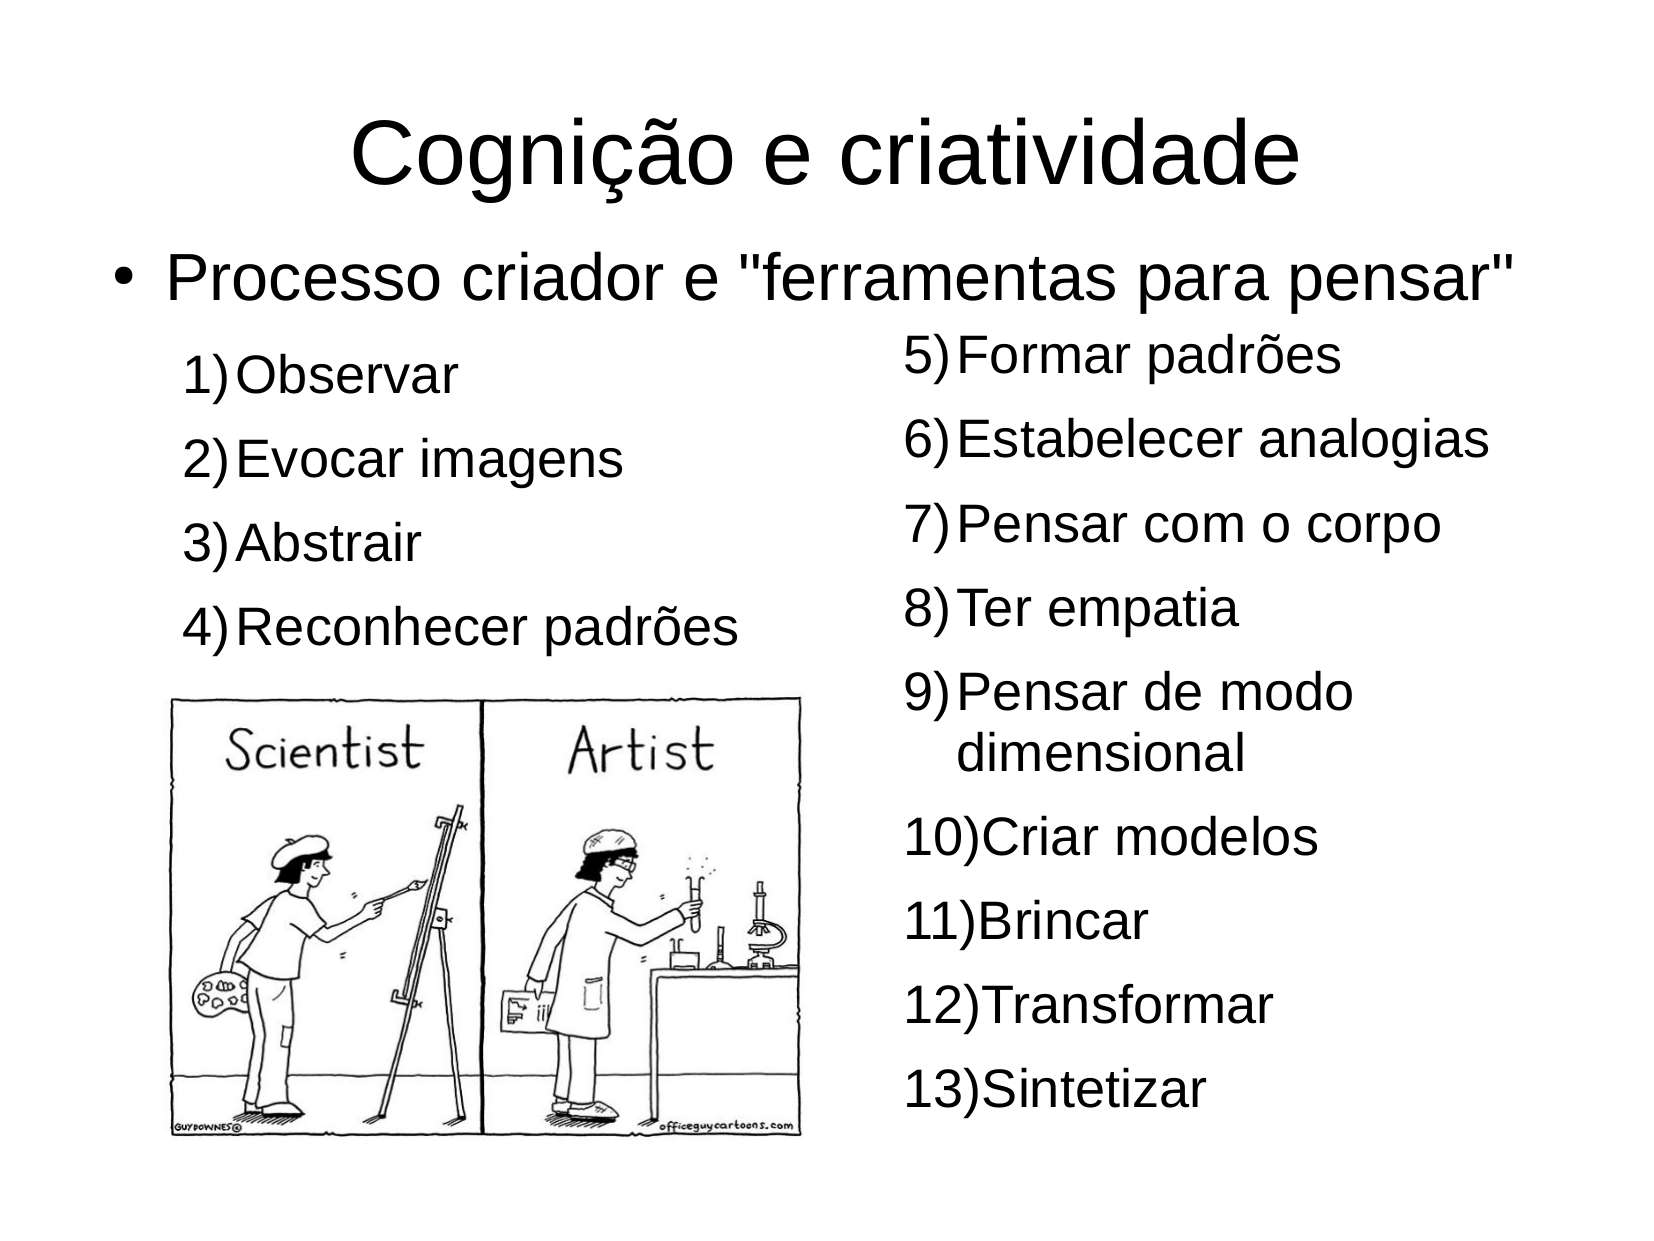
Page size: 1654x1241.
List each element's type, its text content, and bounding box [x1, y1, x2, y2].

picture [163, 690, 804, 1144]
list Processo criador e "ferramentas para pensar" Observar Evocar imagens Abstrair Reconhecer padrões [94, 240, 1583, 960]
title Cognição e criatividade [82, 49, 1571, 257]
text_box Formar padrões Estabelecer analogias Pensar com o corpo Ter empatia Pensar de modo dimensional Criar modelos Brincar Transformar Sintetizar [885, 324, 1536, 1120]
